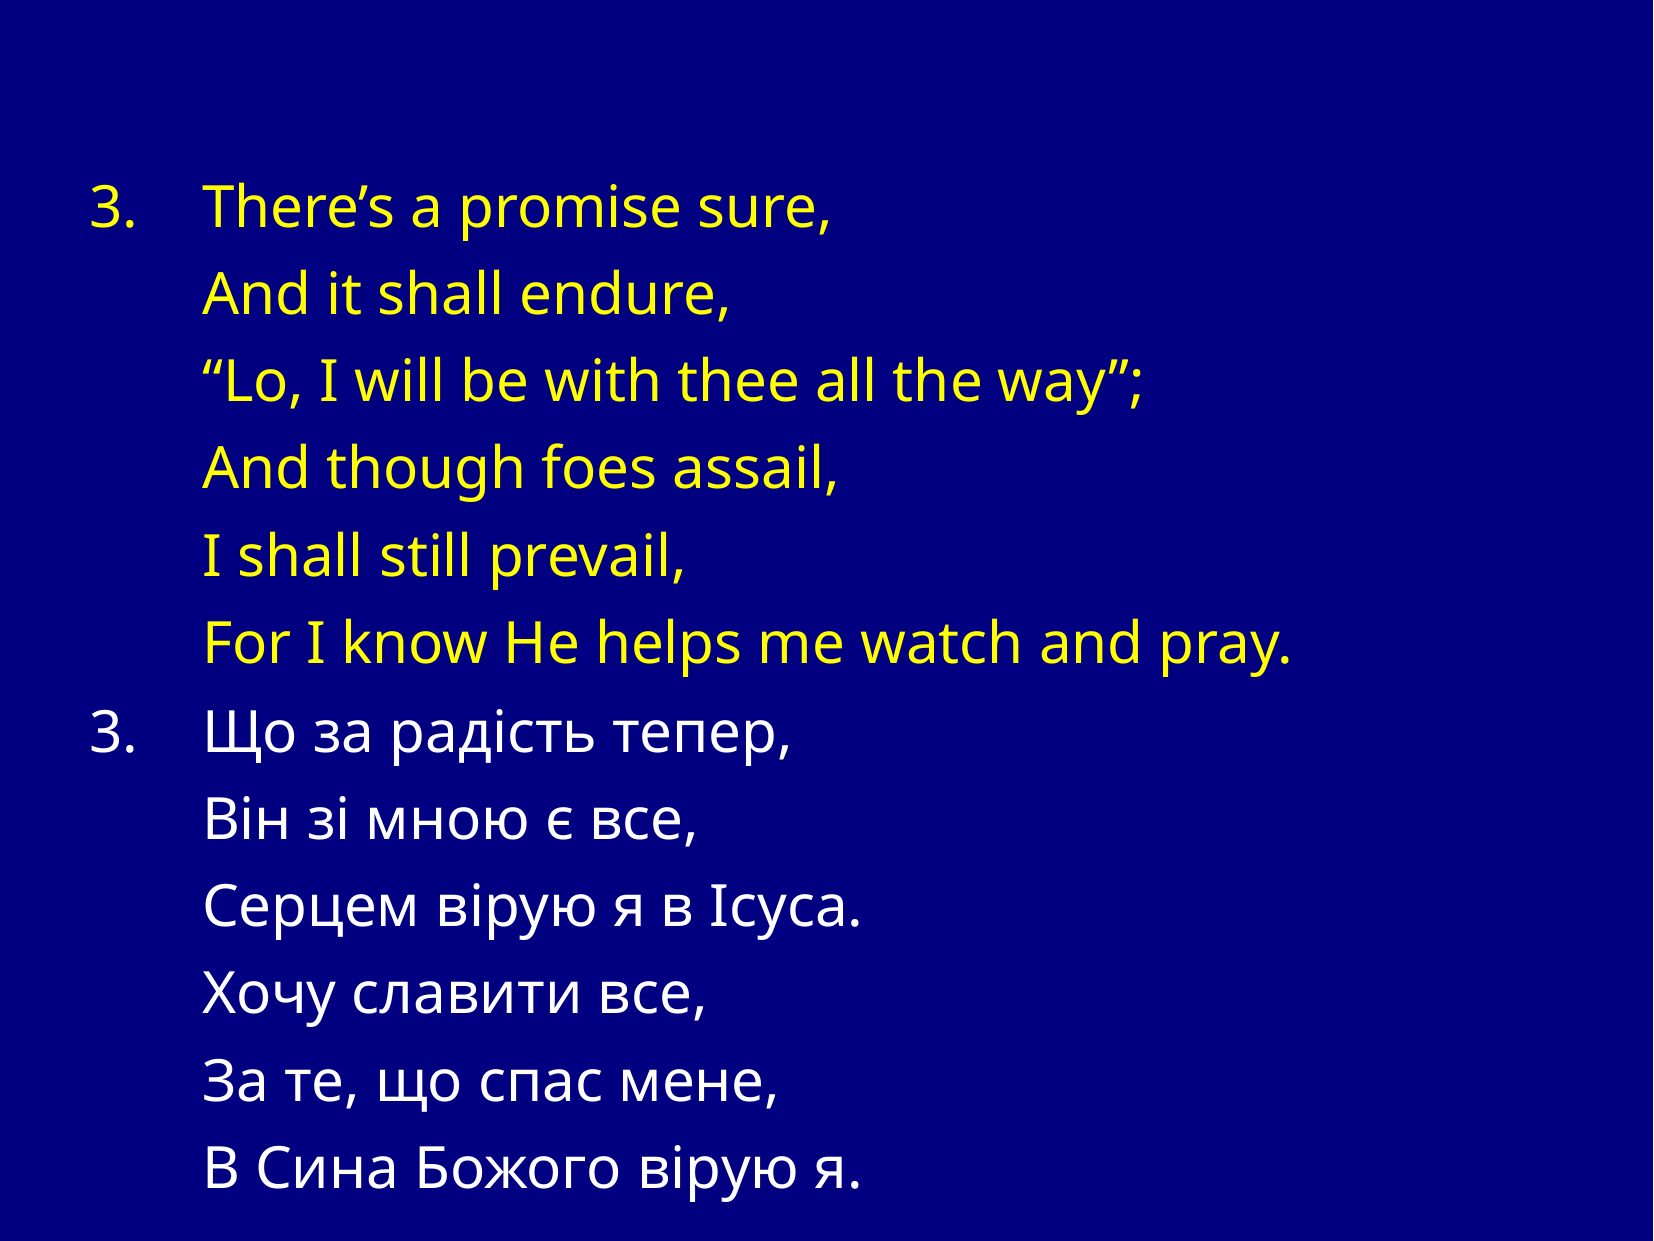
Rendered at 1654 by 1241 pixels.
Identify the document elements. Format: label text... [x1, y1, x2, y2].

text_box 3. There’s a promise sure, And it shall endure, “Lo, I will be with thee all the way”; And though foes assail, I shall still prevail, For I know He helps me watch and pray. [75, 150, 1576, 638]
text_box 3. Що за радість тепер, Він зі мною є все, Серцем вірую я в Ісуса. Хочу славити все, За те, що спас мене, В Сина Божого вірую я. [75, 675, 1576, 1163]
